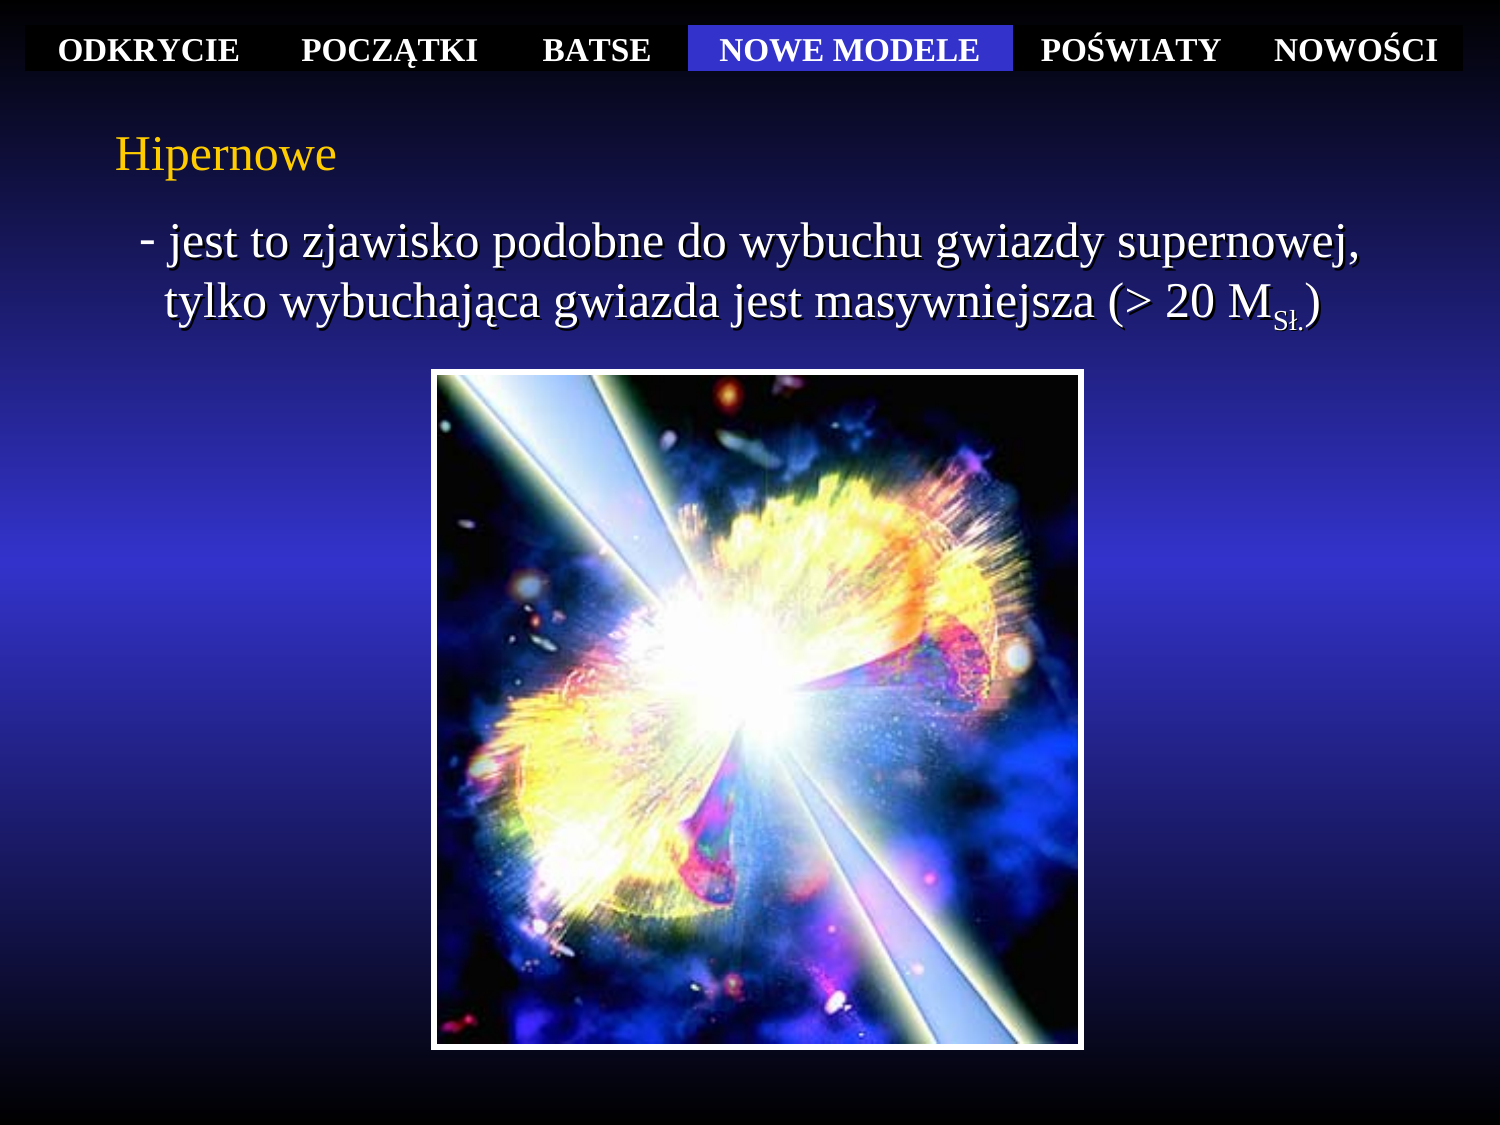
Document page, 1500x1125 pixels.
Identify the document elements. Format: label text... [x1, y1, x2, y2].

table_header POŚWIATY [1013, 25, 1250, 71]
table_header POCZĄTKI [273, 25, 507, 71]
table_header BATSE [507, 25, 688, 71]
picture [437, 375, 1079, 1045]
table_header NOWOŚCI [1250, 25, 1463, 71]
table_header ODKRYCIE [25, 25, 273, 71]
text_box Hipernowe [100, 112, 353, 188]
table_header NOWE MODELE [688, 25, 1013, 71]
text_box jest to zjawisko podobne do wybuchu gwiazdy supernowej, tylko wybuchająca gwiazda jest masywniejsza (> 20 MSł.) [124, 199, 1389, 344]
